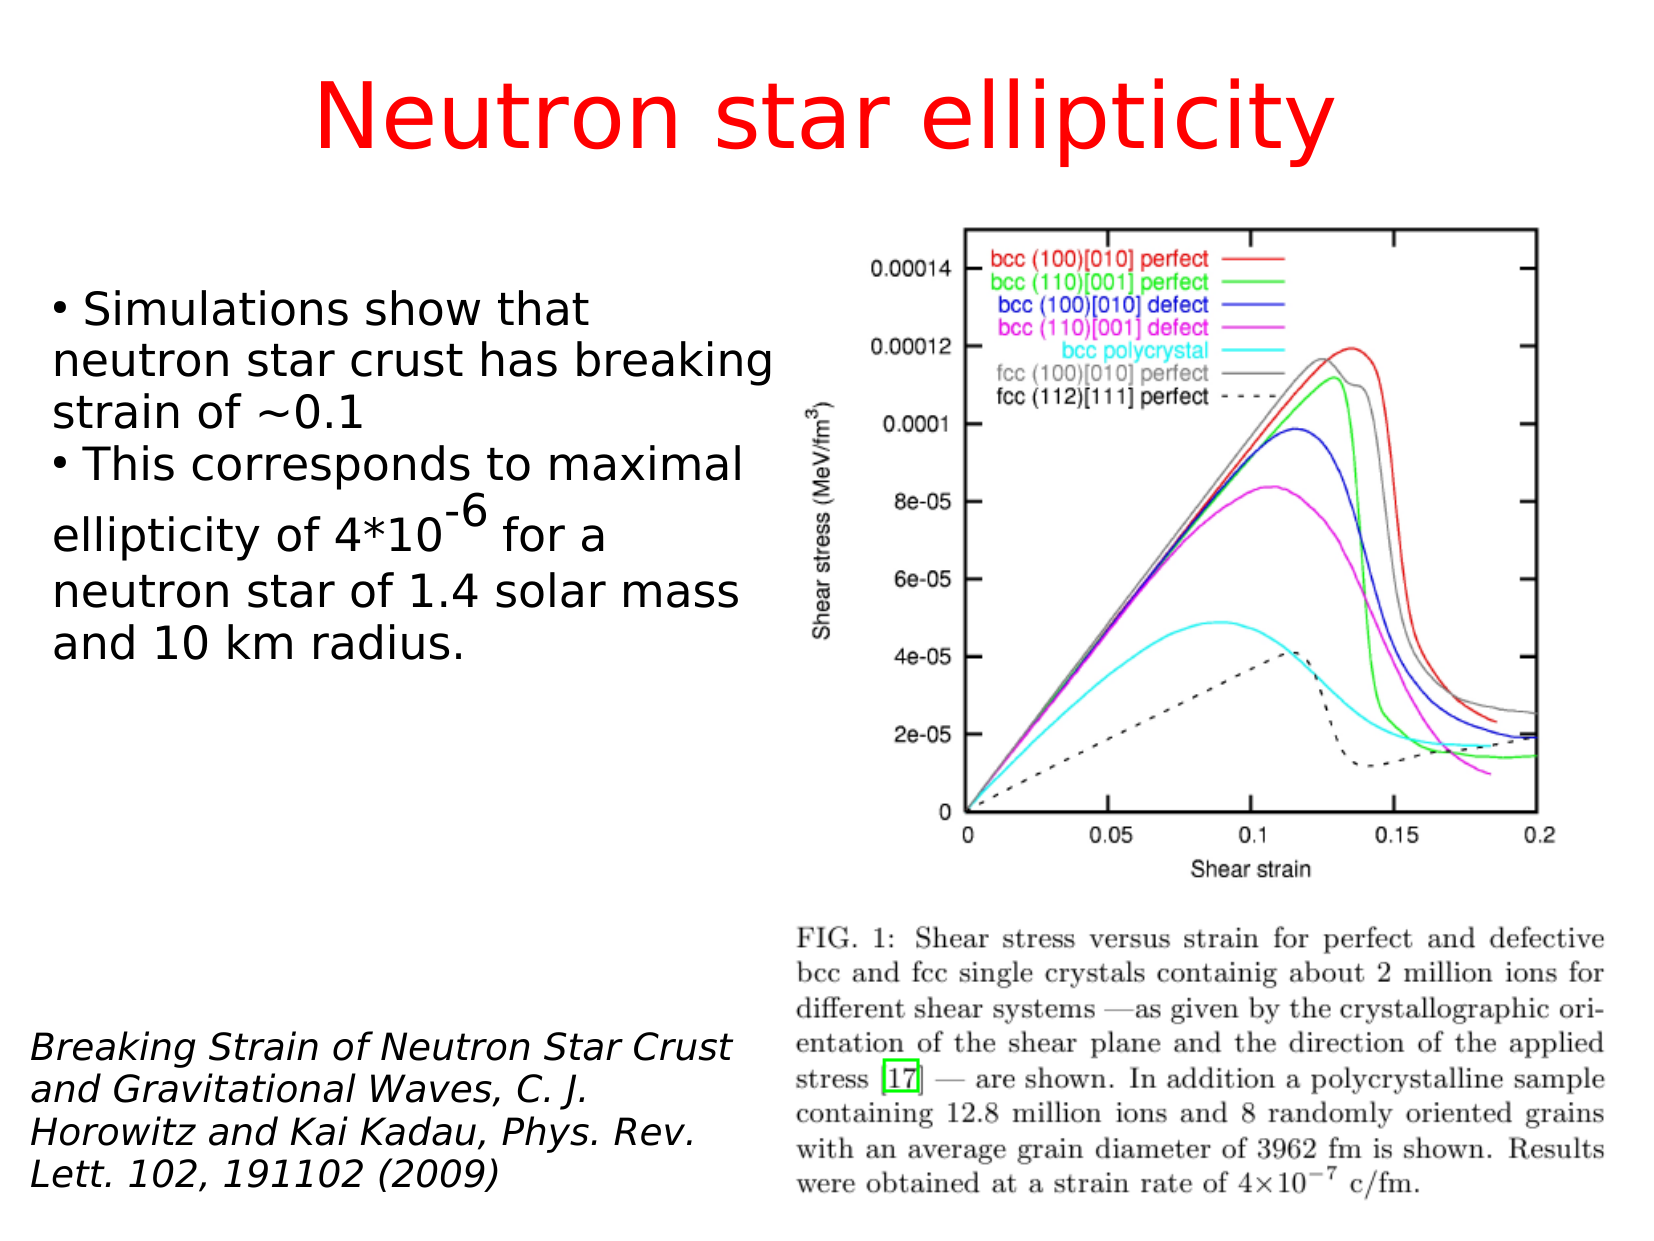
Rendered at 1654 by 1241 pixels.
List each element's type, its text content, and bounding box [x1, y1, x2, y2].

title Neutron star ellipticity [82, 13, 1571, 221]
text_box Simulations show that neutron star crust has breaking strain of ~0.1 This corresponds to maximal ellipticity of 4*10-6 for a neutron star of 1.4 solar mass and 10 km radius. [37, 276, 793, 679]
picture [753, 192, 1639, 1230]
text_box Breaking Strain of Neutron Star Crust and Gravitational Waves, C. J. Horowitz and Kai Kadau, Phys. Rev. Lett. 102, 191102 (2009) [15, 1019, 762, 1205]
